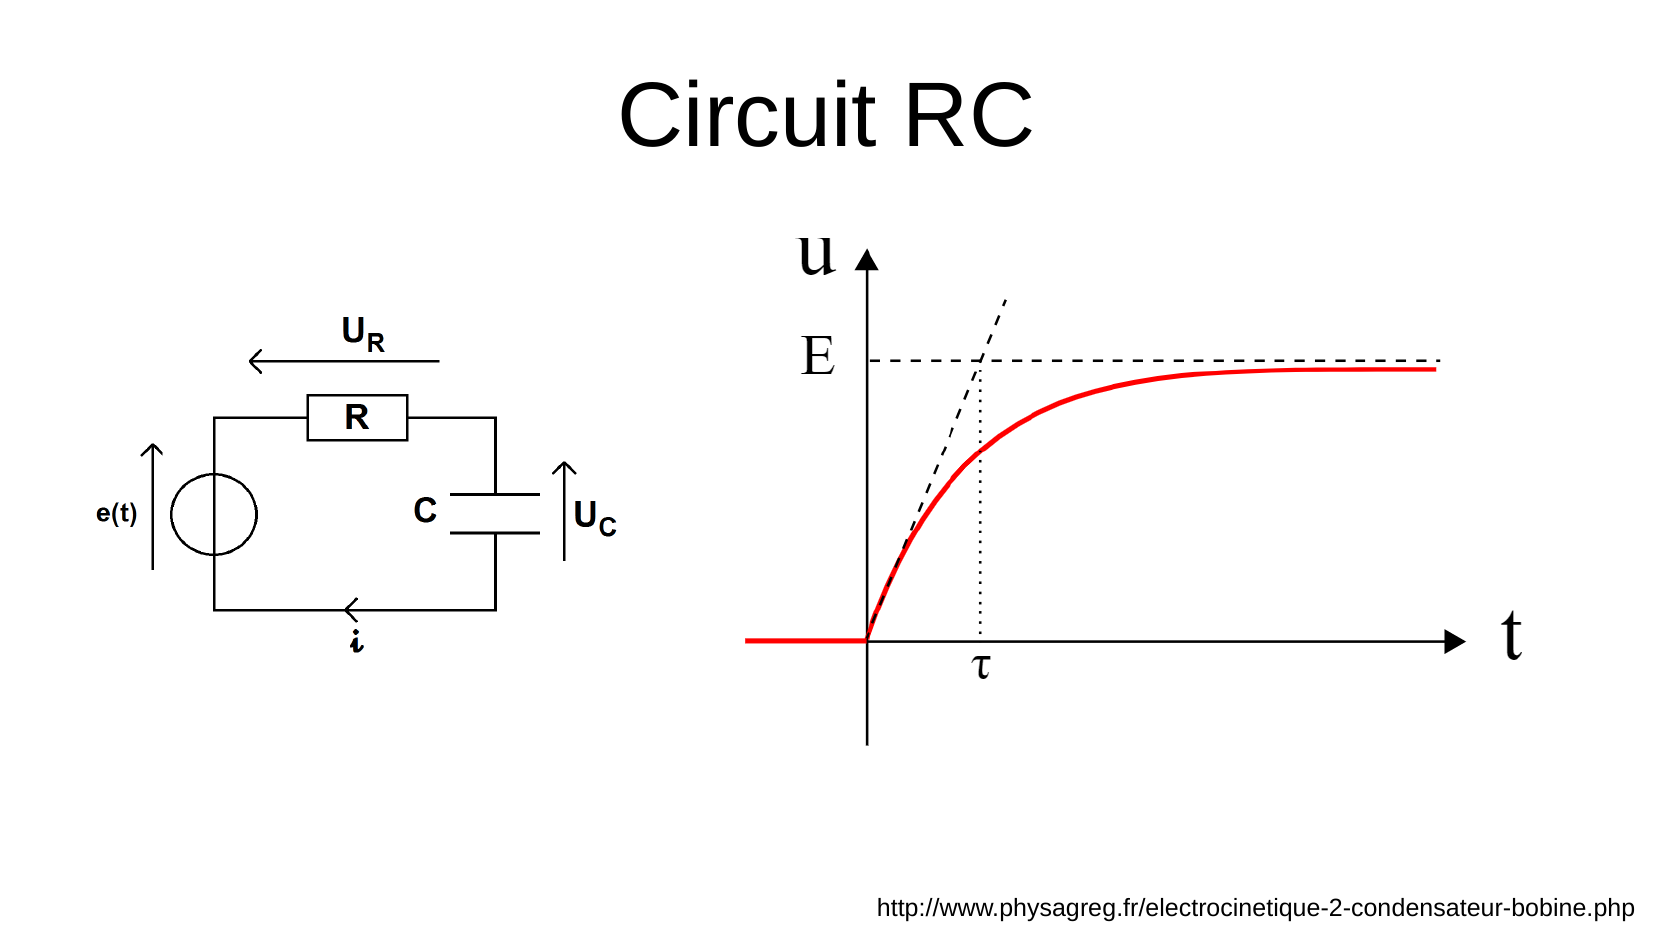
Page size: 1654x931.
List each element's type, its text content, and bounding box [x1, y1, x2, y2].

picture [82, 307, 633, 665]
text_box http://www.physagreg.fr/electrocinetique-2-condensateur-bobine.php [862, 885, 1654, 931]
title Circuit RC [82, 37, 1571, 193]
picture [708, 212, 1598, 770]
